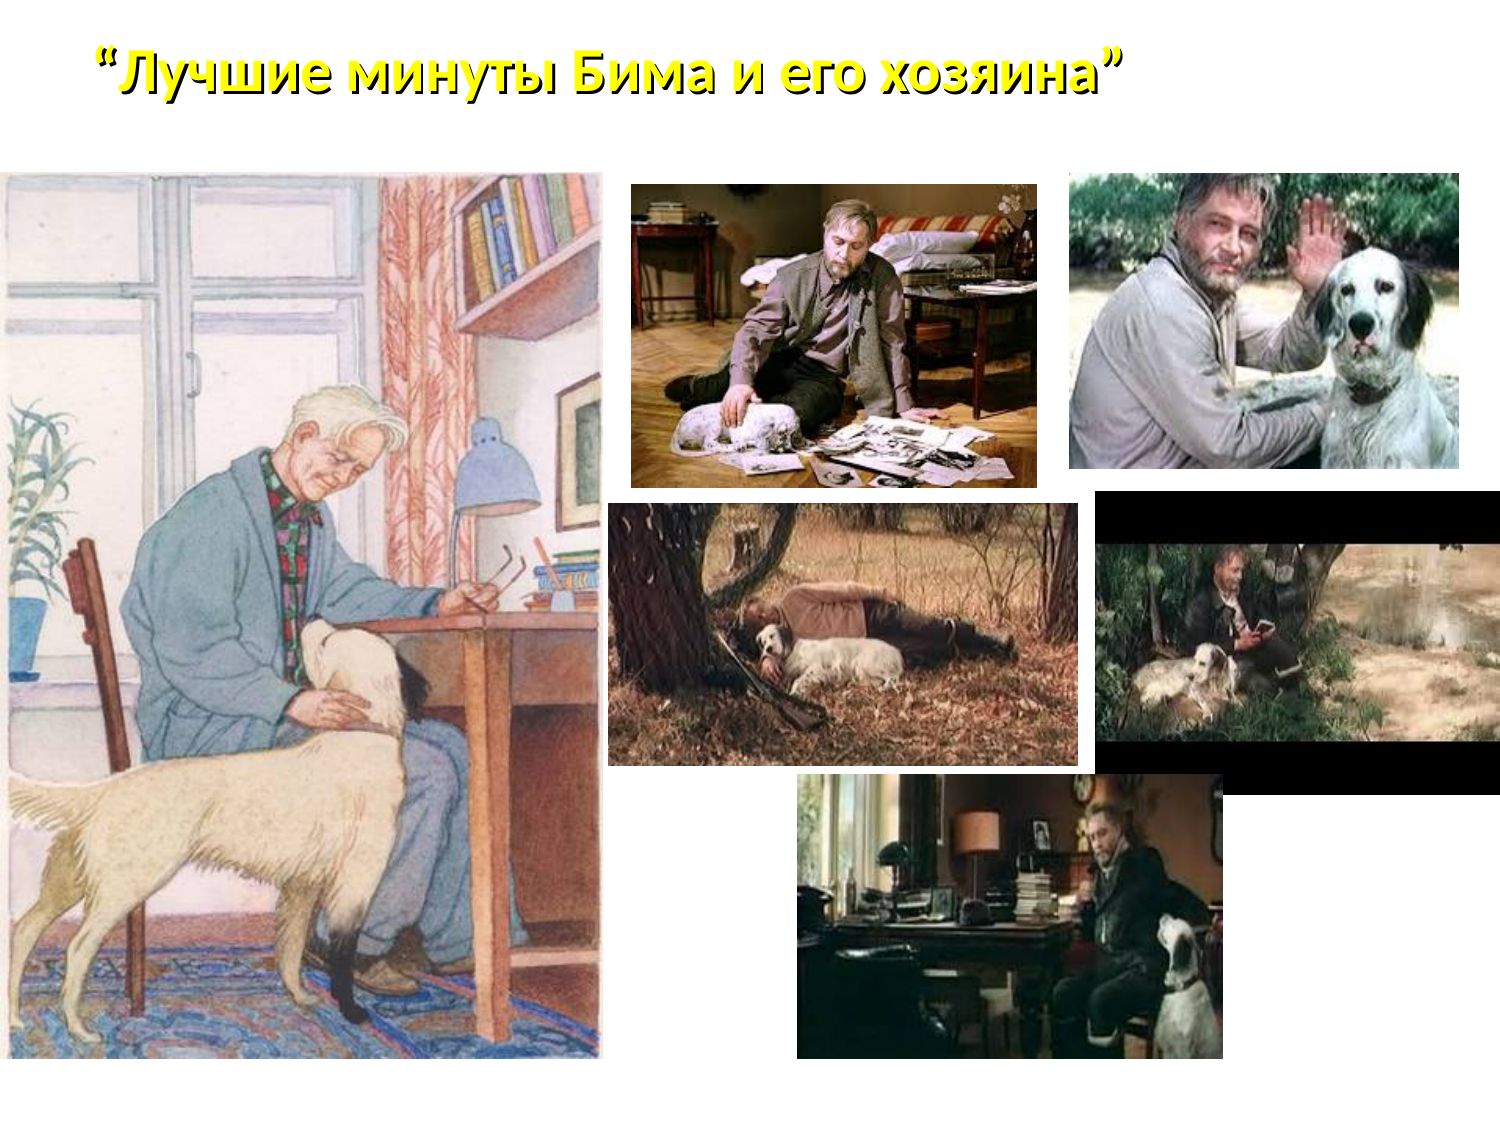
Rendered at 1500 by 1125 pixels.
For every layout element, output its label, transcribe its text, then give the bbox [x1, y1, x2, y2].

picture [1069, 173, 1459, 470]
picture [797, 491, 1500, 1059]
picture [0, 172, 603, 1059]
picture [608, 503, 1078, 766]
title “Лучшие минуты Бима и его хозяина” [76, 0, 1427, 198]
picture [631, 184, 1037, 488]
